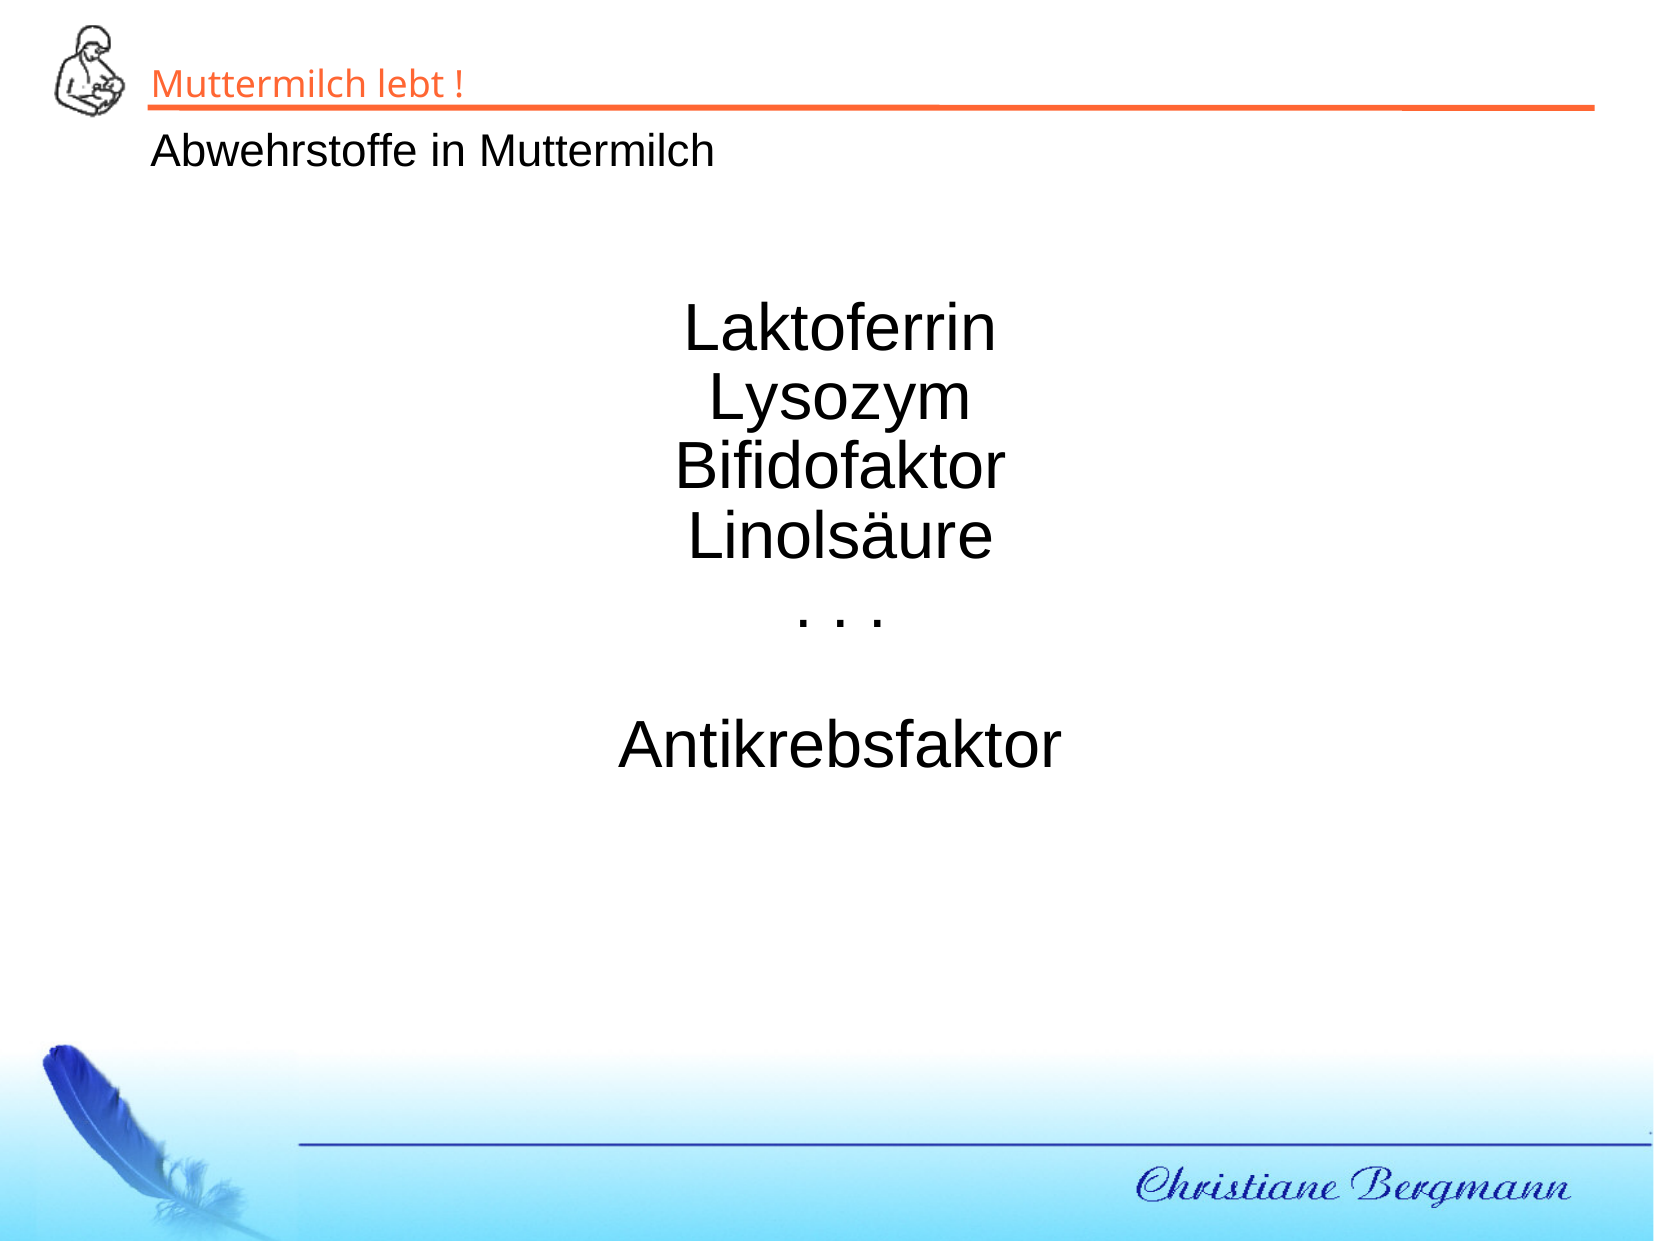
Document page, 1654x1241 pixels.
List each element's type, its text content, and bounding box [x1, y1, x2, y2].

text_box Laktoferrin Lysozym Bifidofaktor Linolsäure . . . Antikrebsfaktor [129, 287, 1552, 789]
picture [54, 24, 130, 119]
text_box Muttermilch lebt ! [135, 41, 531, 117]
picture [0, 1033, 1654, 1241]
text_box Abwehrstoffe in Muttermilch [135, 120, 1595, 184]
